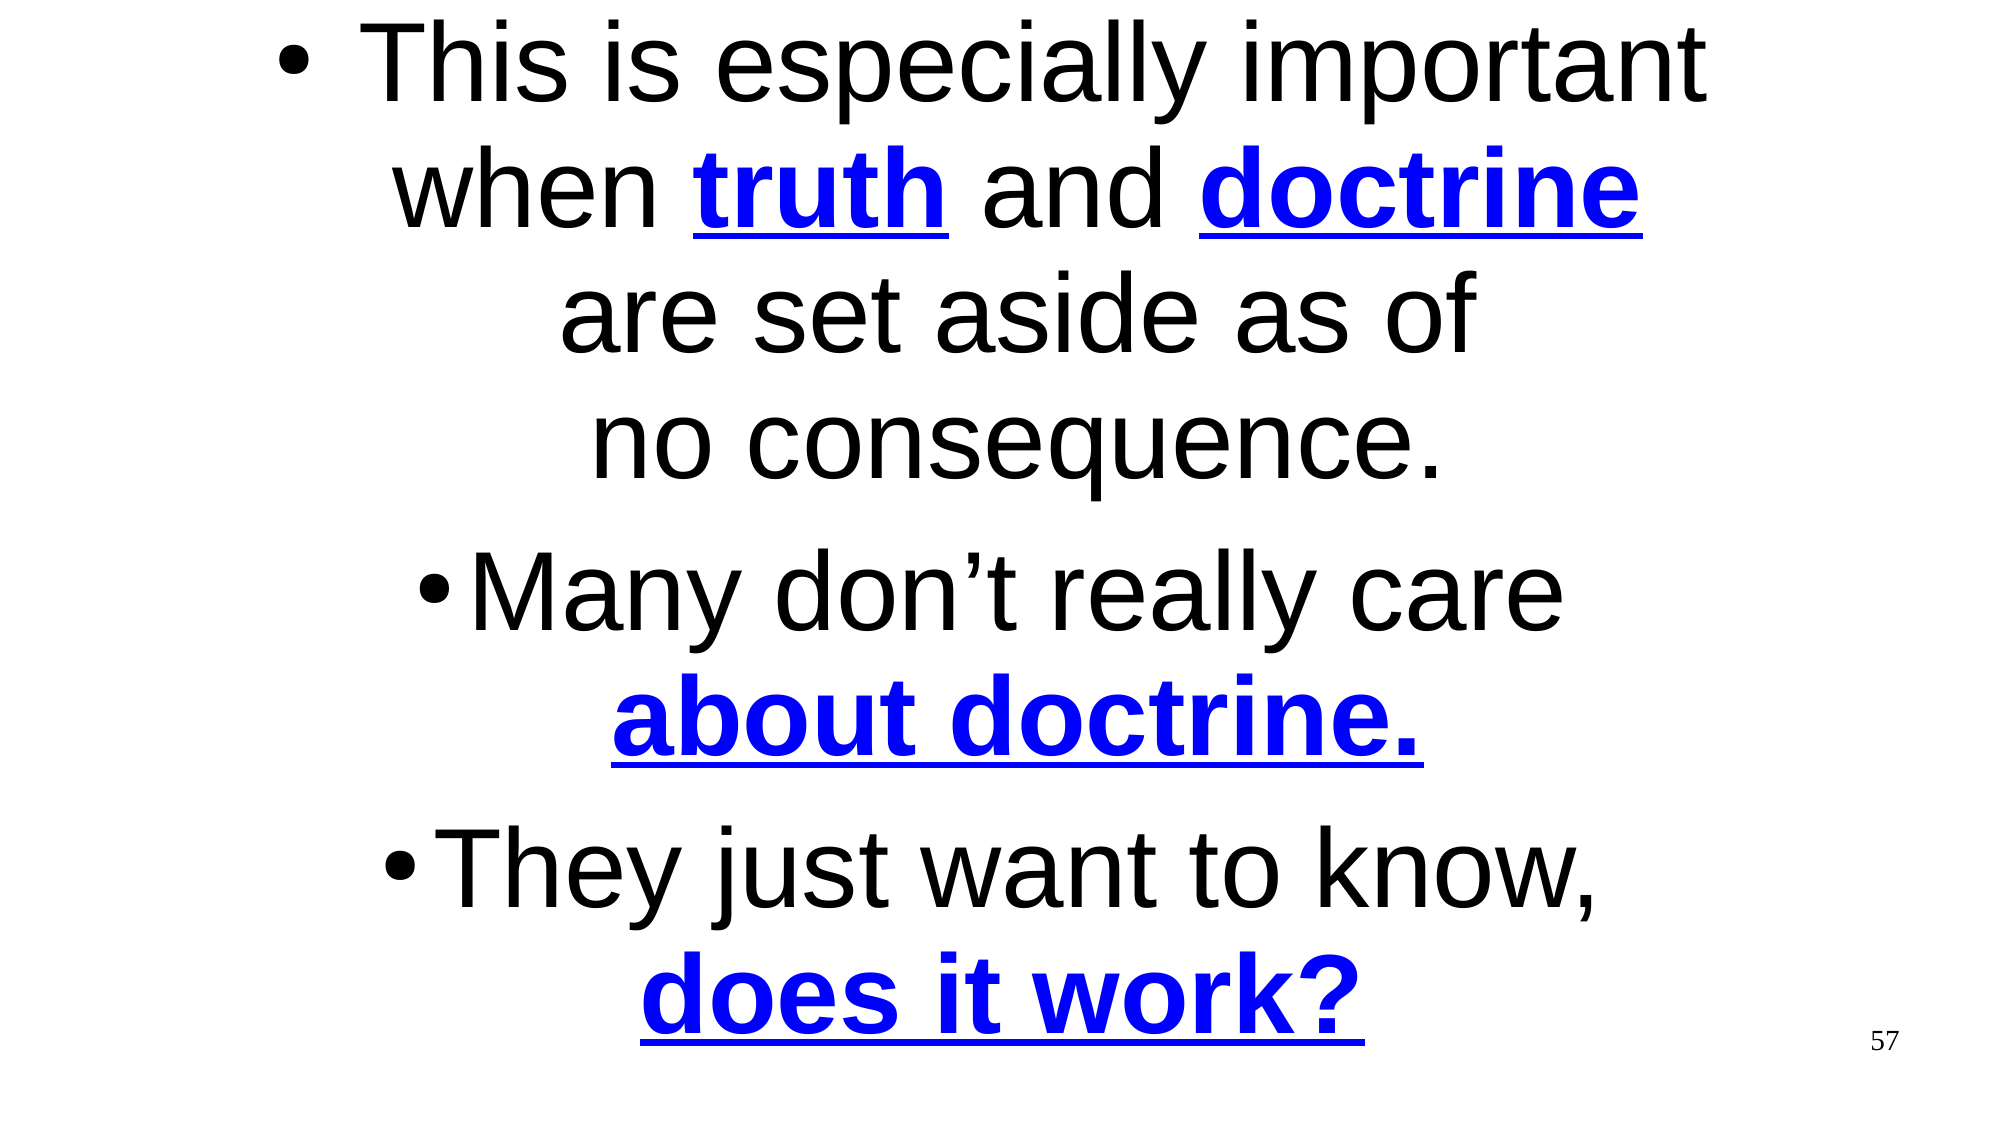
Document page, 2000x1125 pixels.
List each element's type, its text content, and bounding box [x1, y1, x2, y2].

list This is especially important when truth and doctrine are set aside as of no consequence. Many don’t really care about doctrine. They just want to know, does it work? [0, 0, 1996, 1123]
